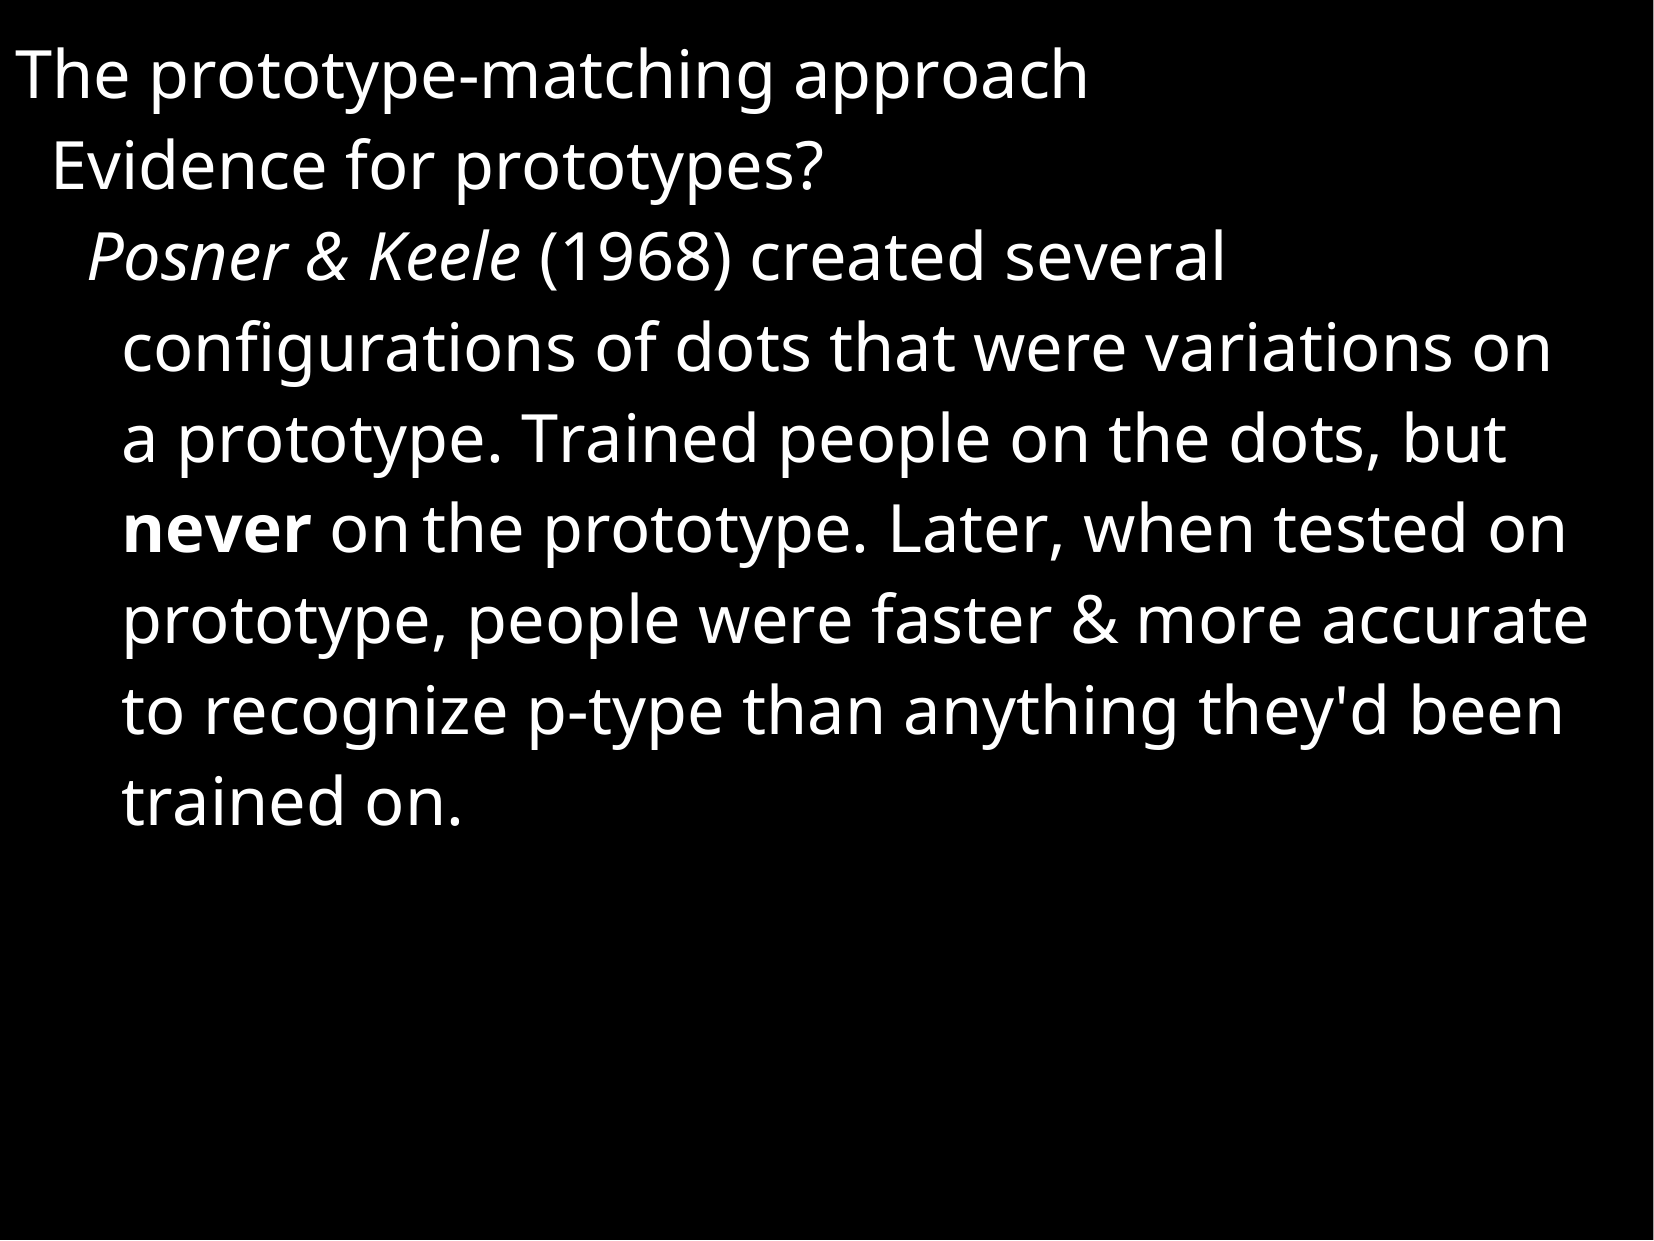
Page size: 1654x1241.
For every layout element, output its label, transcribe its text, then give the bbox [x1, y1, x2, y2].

text_box The prototype-matching approach Evidence for prototypes? Posner & Keele (1968) created several configurations of dots that were variations on a prototype. Trained people on the dots, but never on the prototype. Later, when tested on prototype, people were faster & more accurate to recognize p-type than anything they'd been trained on. [0, 20, 1613, 958]
